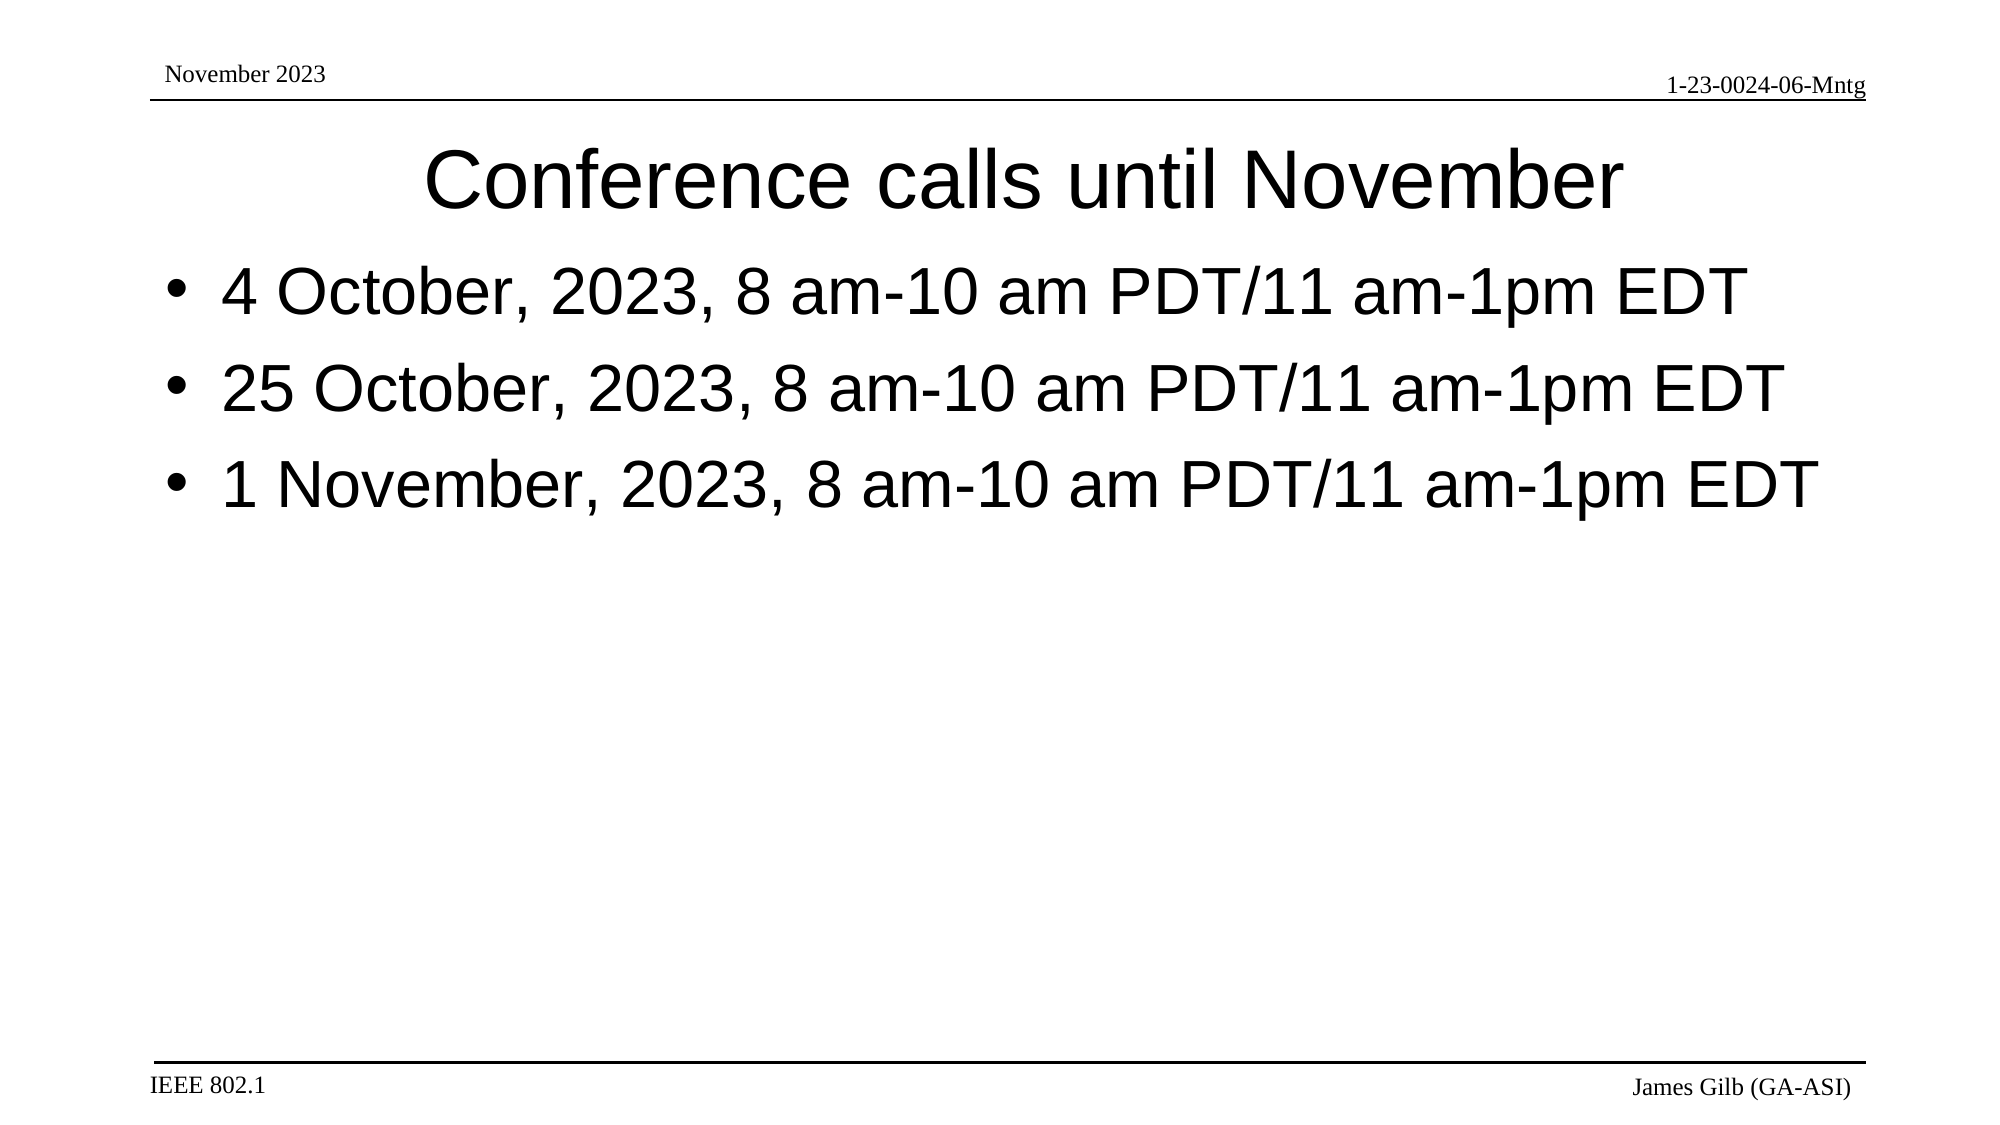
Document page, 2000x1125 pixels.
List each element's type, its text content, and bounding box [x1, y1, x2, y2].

list 4 October, 2023, 8 am-10 am PDT/11 am-1pm EDT 25 October, 2023, 8 am-10 am PDT/11 am-1pm EDT 1 November, 2023, 8 am-10 am PDT/11 am-1pm EDT [150, 239, 1900, 1051]
title Conference calls until November [149, 112, 1900, 238]
